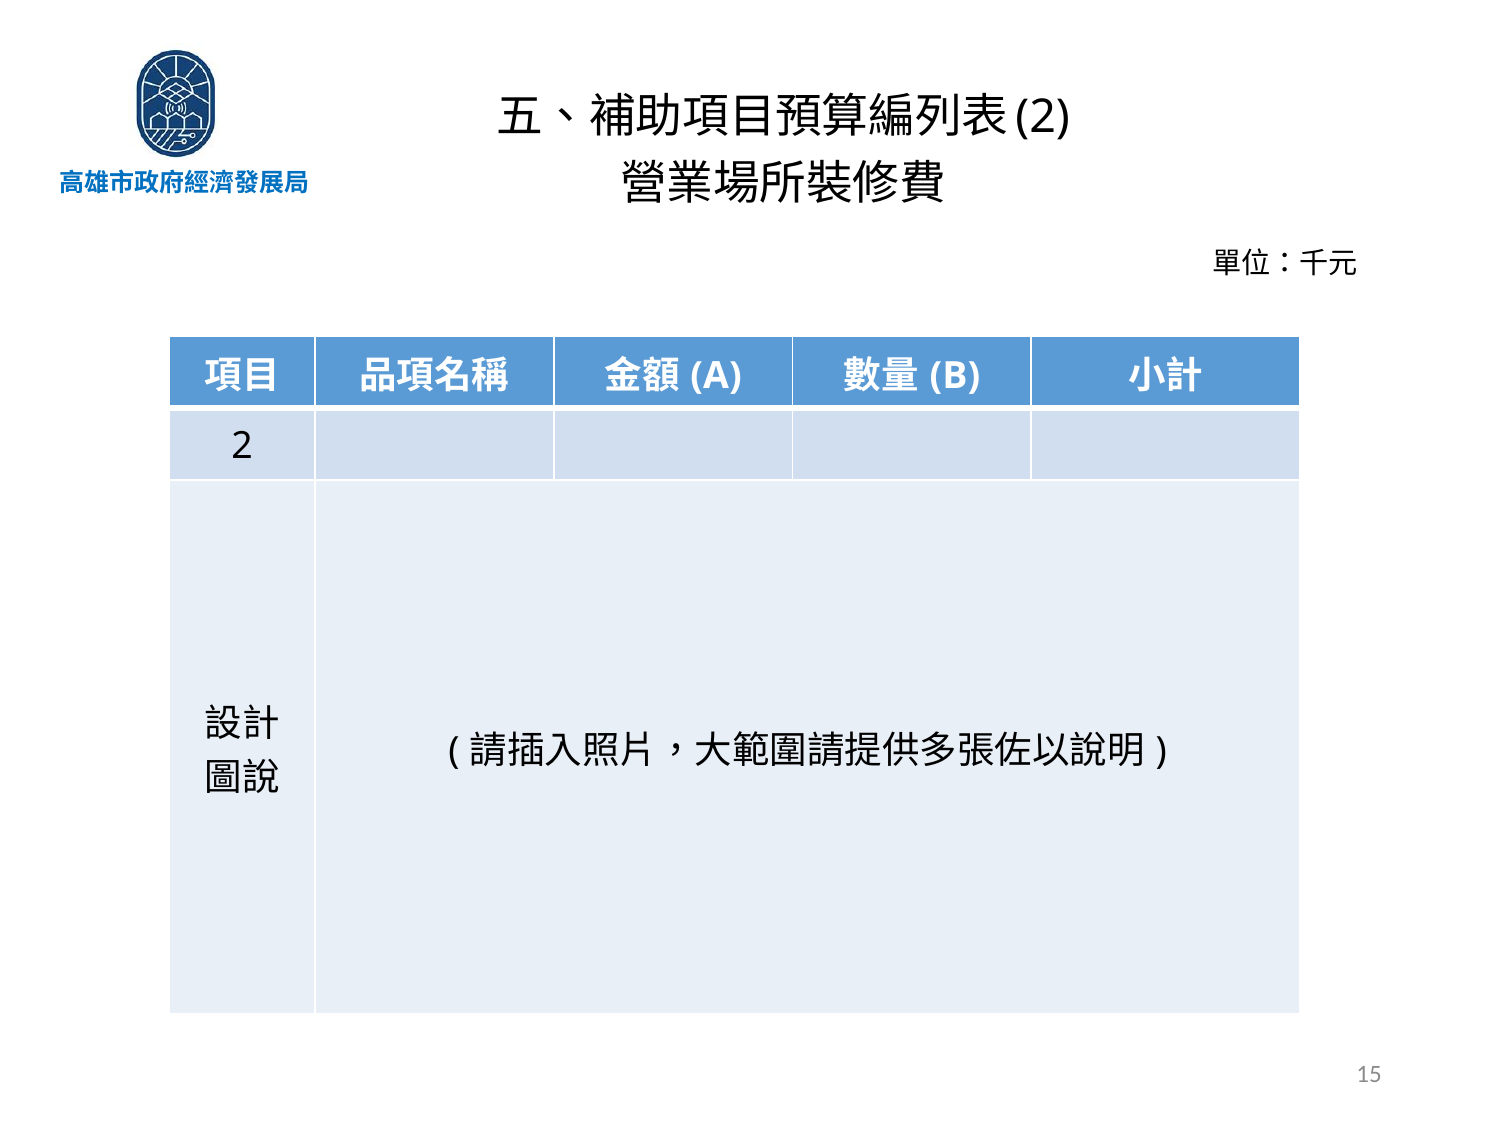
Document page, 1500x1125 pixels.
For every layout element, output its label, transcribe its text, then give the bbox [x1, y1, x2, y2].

picture [103, 30, 248, 174]
table_cell [793, 411, 1030, 479]
table_cell [555, 411, 792, 479]
table_header 小計 [1032, 337, 1299, 405]
table_cell 2 [170, 411, 314, 479]
table_header 品項名稱 [316, 337, 553, 405]
table_cell [316, 411, 553, 479]
table_header 金額(A) [555, 337, 792, 405]
table_cell (請插入照片，大範圍請提供多張佐以說明) [316, 481, 1299, 1013]
table_header 數量(B) [793, 337, 1030, 405]
table_cell [1032, 411, 1299, 479]
text_box 五、補助項目預算編列表(2) 營業場所裝修費 [108, 70, 1459, 222]
slide_number <編號> [1059, 1042, 1397, 1103]
table_cell 設計 圖說 [170, 481, 314, 1013]
table_header 項目 [170, 337, 314, 405]
text_box 單位：千元 [1197, 236, 1500, 287]
